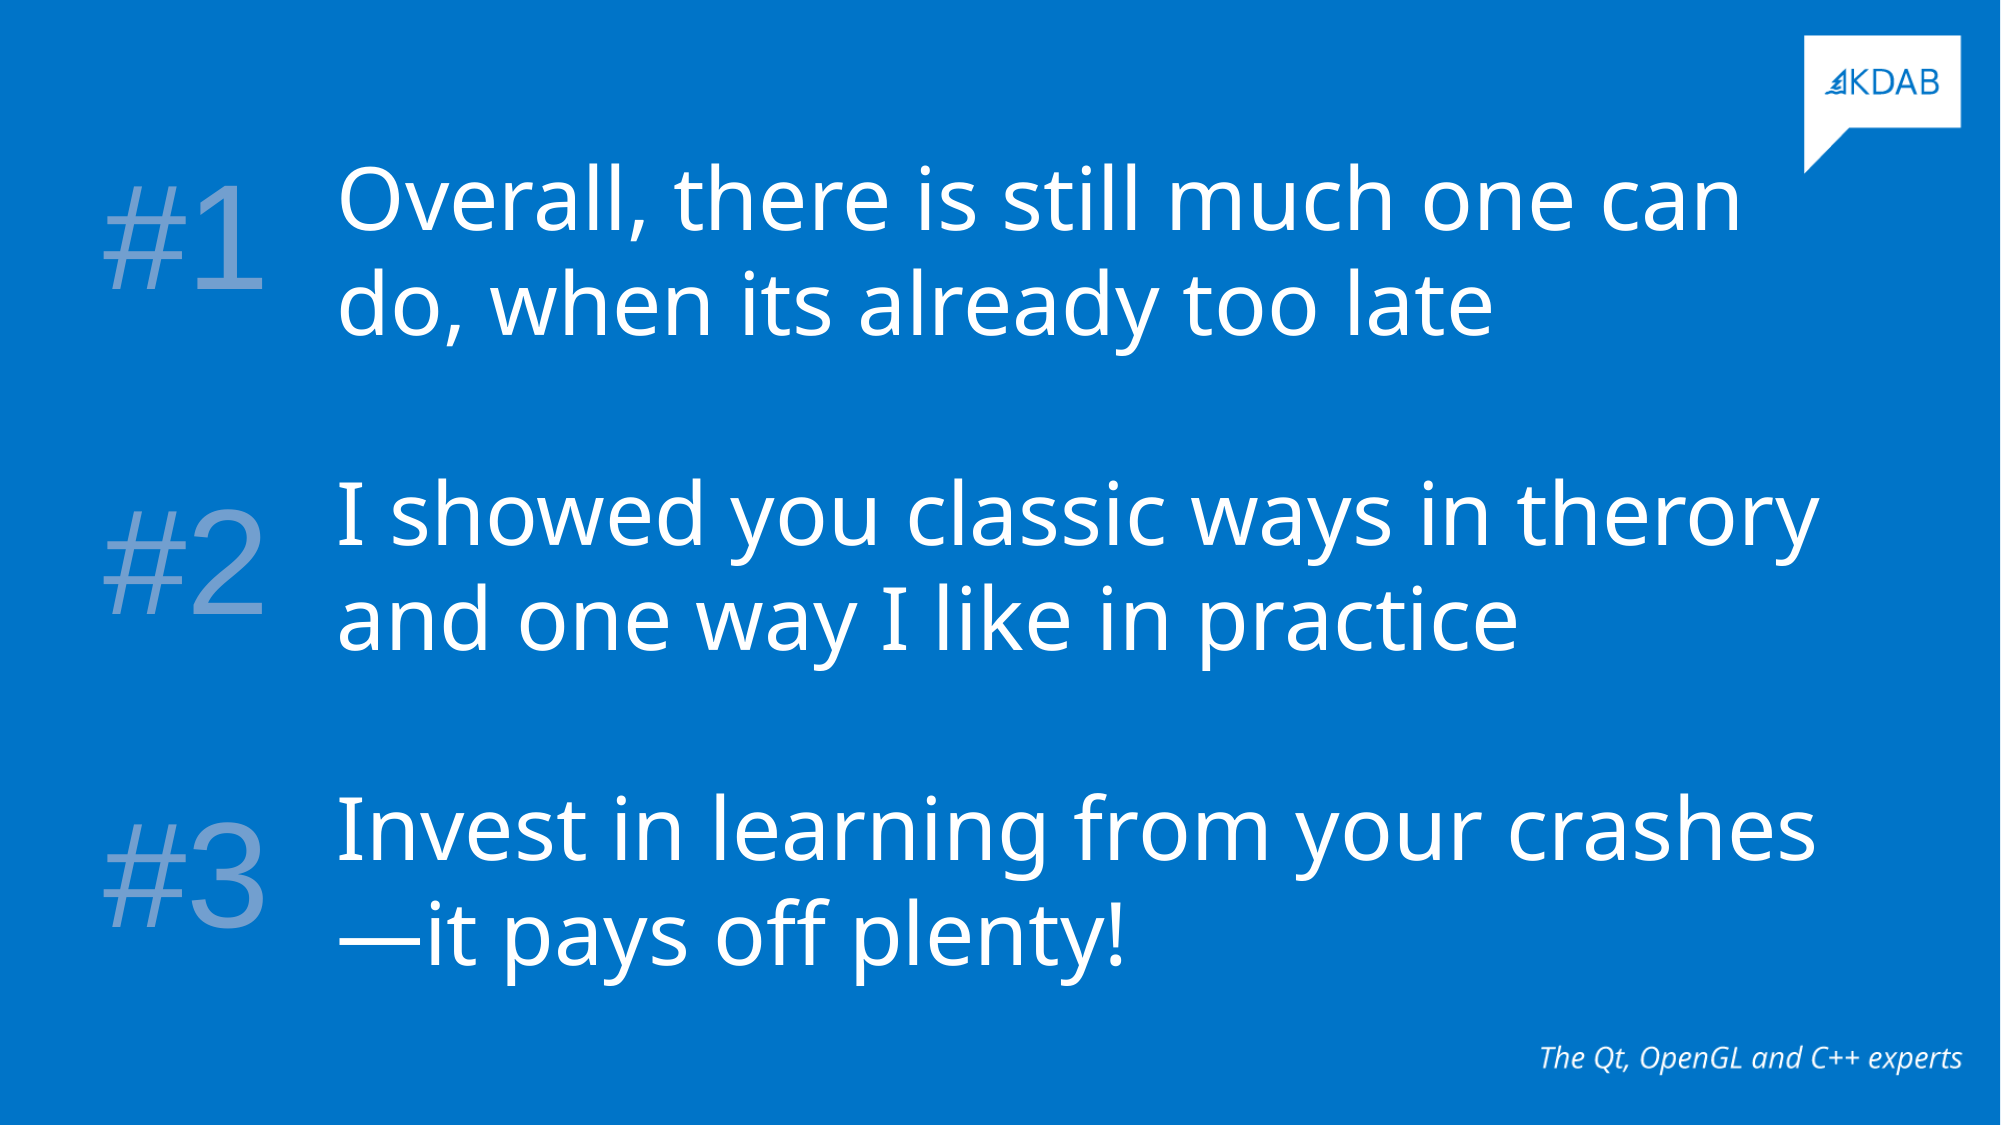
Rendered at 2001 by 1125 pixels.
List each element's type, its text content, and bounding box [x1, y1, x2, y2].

text_box #2 [88, 471, 337, 692]
text_box #3 [88, 784, 337, 1005]
picture [0, 0, 2001, 1125]
text_box #1 [88, 146, 337, 367]
title Overall, there is still much one can do, when its already too late I showed you classic ways in therory and one way I like in practice Invest in learning from your crashes—it pays off plenty! [336, 324, 1873, 801]
